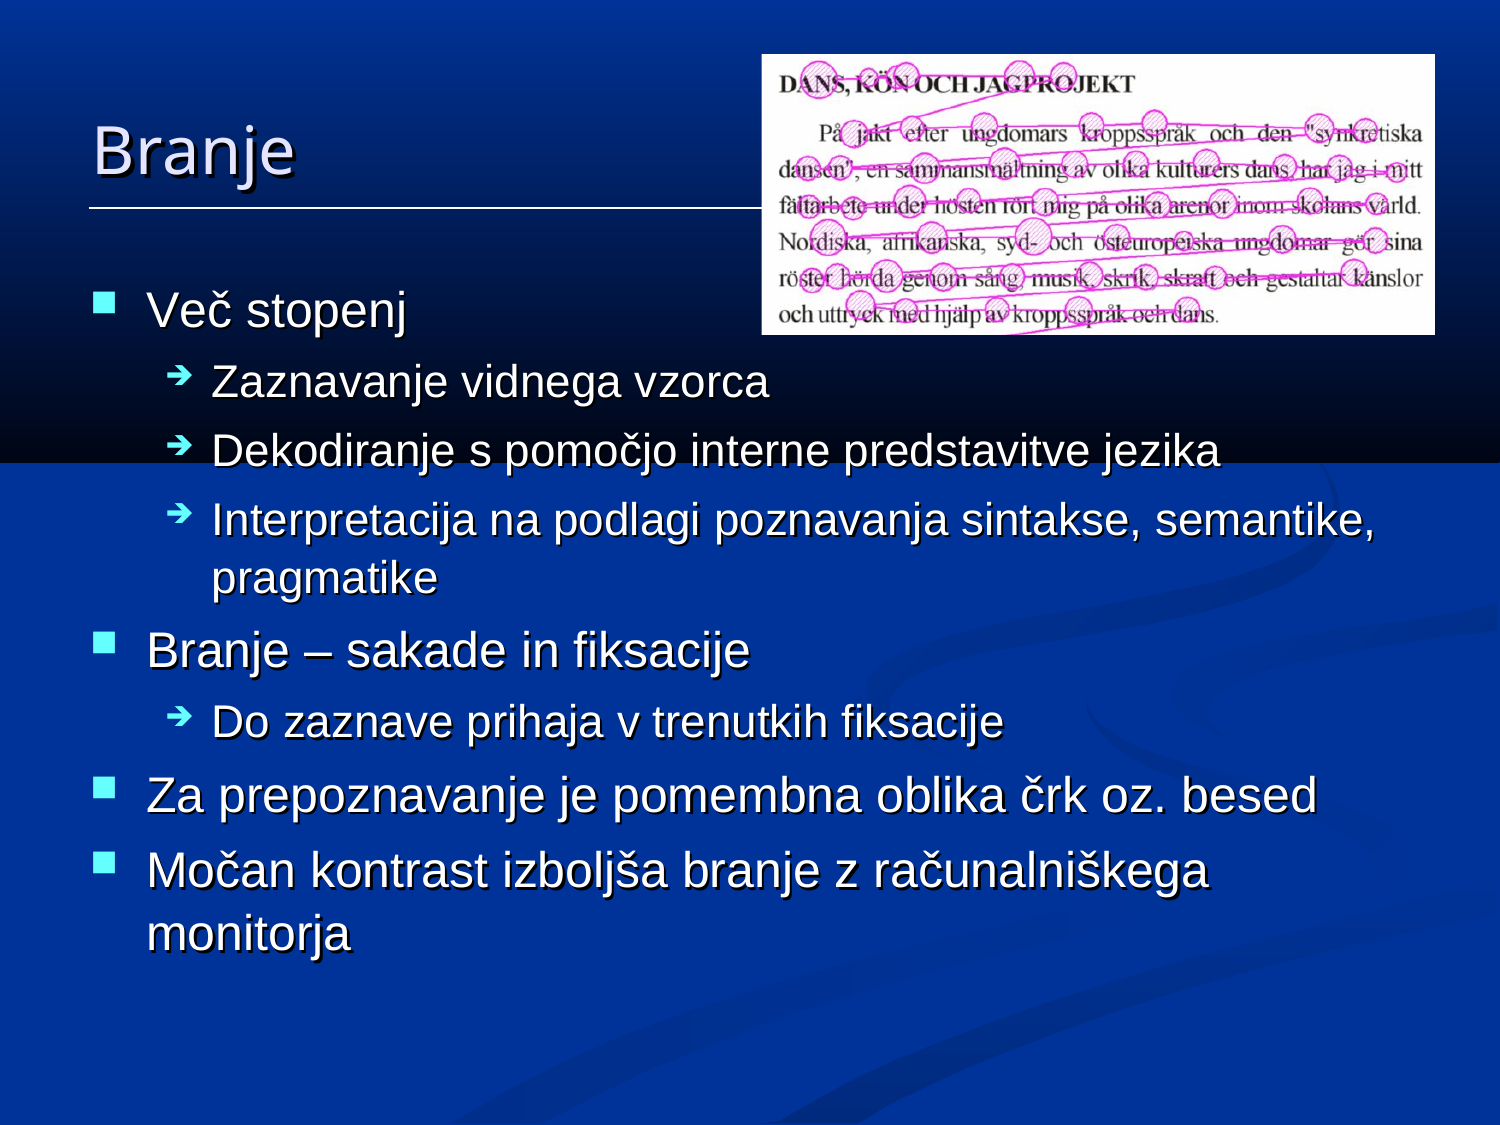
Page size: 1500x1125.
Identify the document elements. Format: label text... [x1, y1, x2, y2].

text_box Branje [76, 54, 761, 242]
list Več stopenj Zaznavanje vidnega vzorca Dekodiranje s pomočjo interne predstavitve jezika Interpretacija na podlagi poznavanja sintakse, semantike, pragmatike Branje – sakade in fiksacije Do zaznave prihaja v trenutkih fiksacije Za prepoznavanje je pomembna oblika črk oz. besed Močan kontrast izboljša branje z računalniškega monitorja [74, 267, 1424, 1024]
picture [761, 54, 1436, 335]
